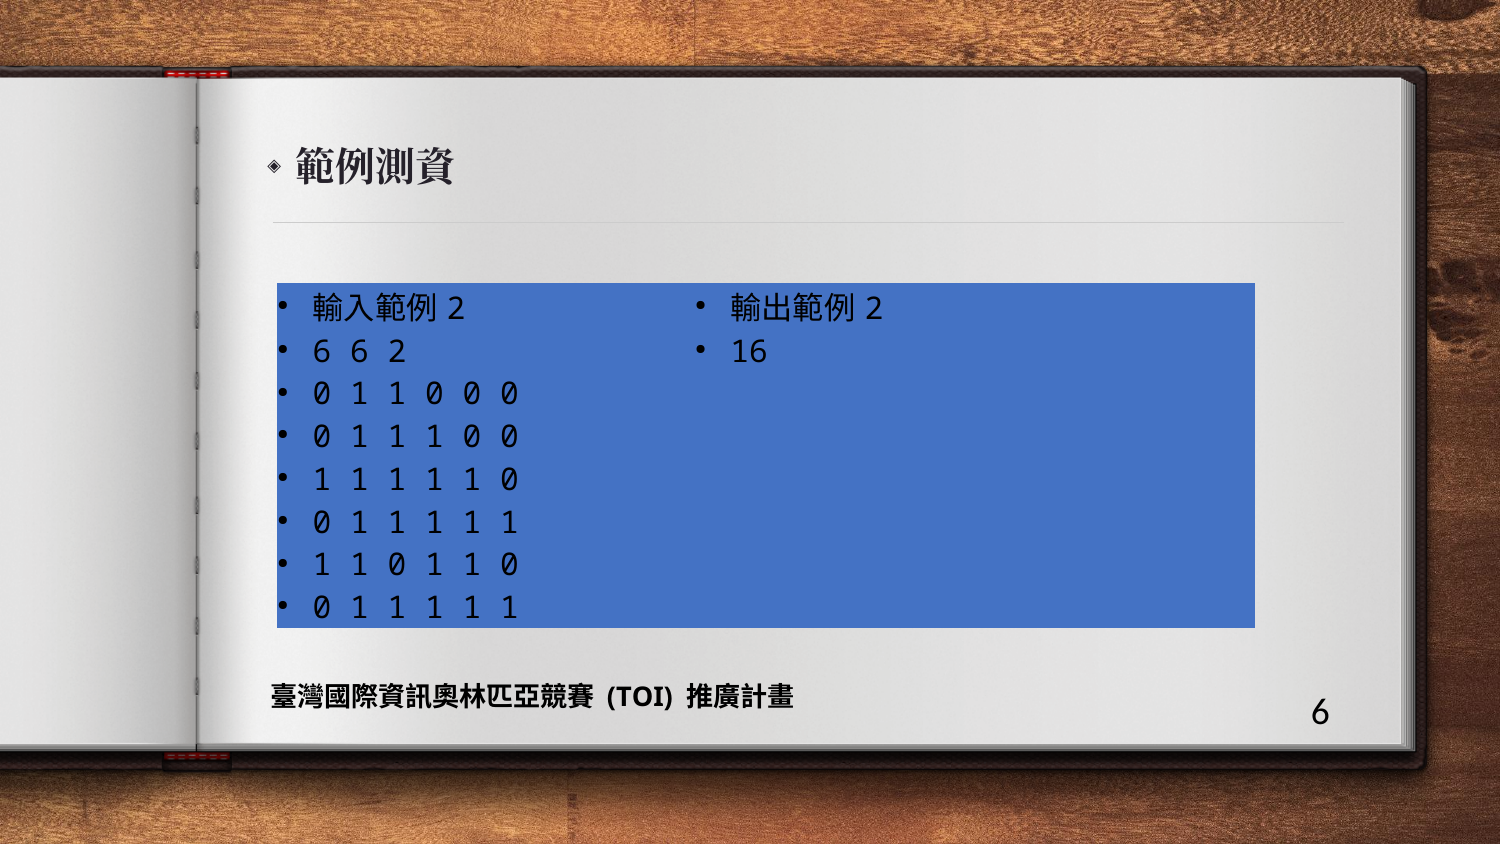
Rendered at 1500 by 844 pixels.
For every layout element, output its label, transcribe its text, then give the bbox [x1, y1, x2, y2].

list 範例測資 [252, 126, 1194, 205]
text_box [1295, 672, 1386, 737]
table_header 輸入範例2 6 6 2 0 1 1 0 0 0 0 1 1 1 0 0 1 1 1 1 1 0 0 1 1 1 1 1 1 1 0 1 1 0 0 1 1 1 1 1 [277, 283, 695, 628]
table_header 輸出範例2 16 [695, 283, 1255, 628]
